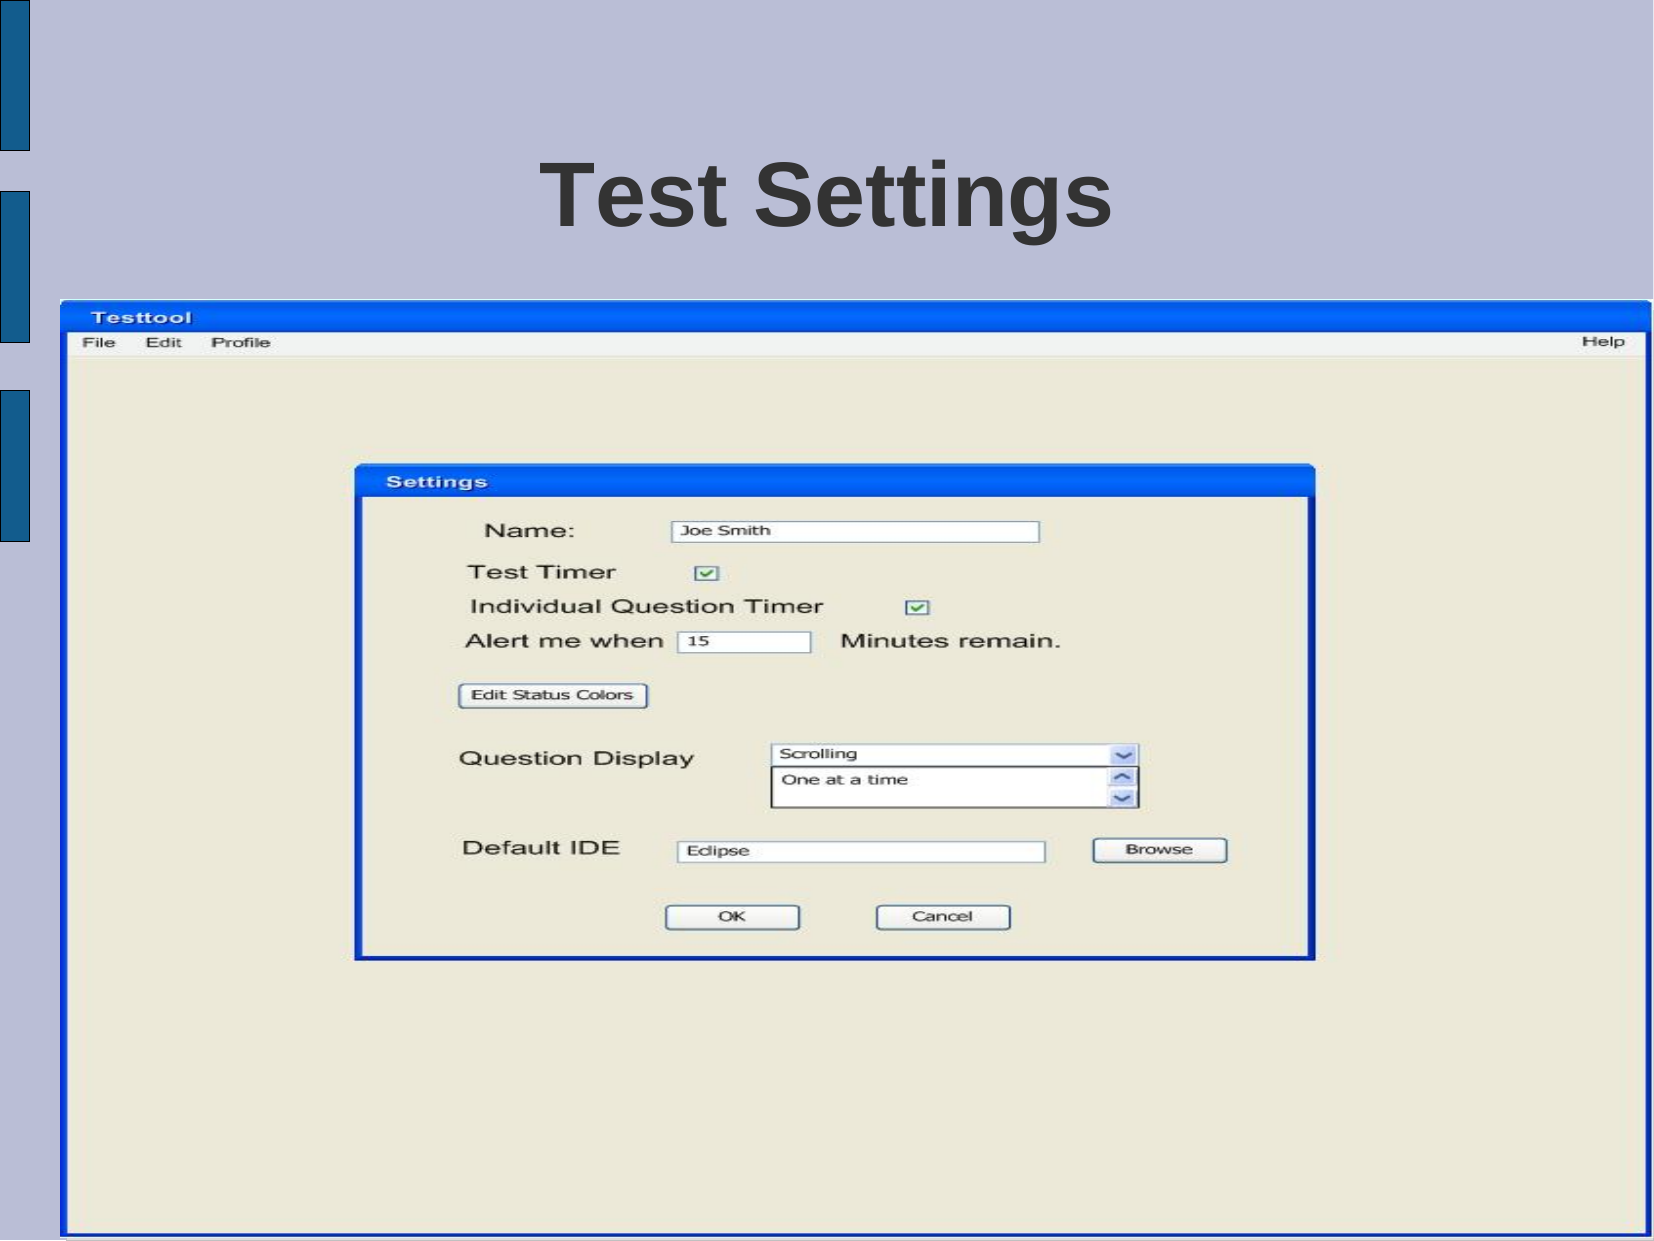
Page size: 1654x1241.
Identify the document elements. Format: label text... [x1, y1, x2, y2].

title Test Settings [121, 91, 1534, 299]
picture [60, 299, 1654, 1238]
